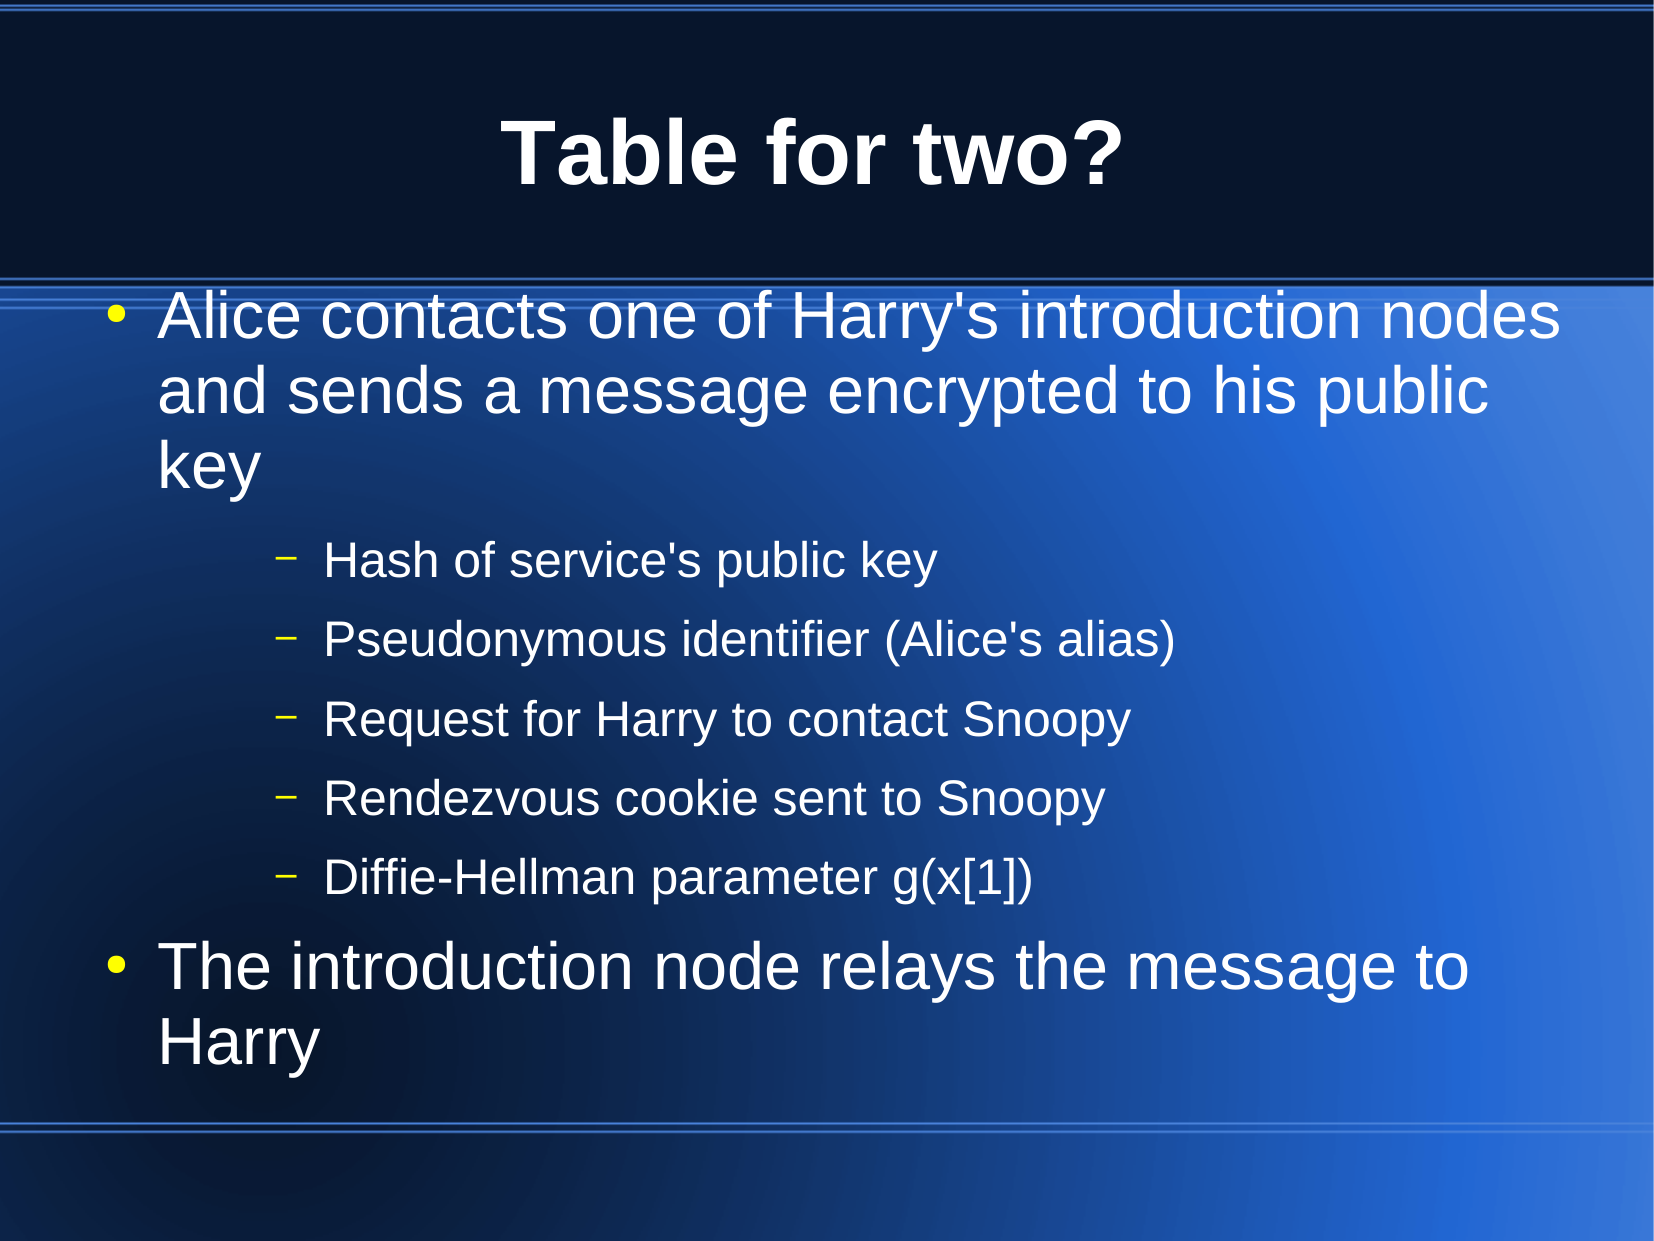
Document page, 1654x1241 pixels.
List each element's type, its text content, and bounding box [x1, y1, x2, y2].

picture [0, 0, 1654, 1241]
title Table for two? [82, 56, 1571, 250]
list Alice contacts one of Harry's introduction nodes and sends a message encrypted to his public key Hash of service's public key Pseudonymous identifier (Alice's alias) Request for Harry to contact Snoopy Rendezvous cookie sent to Snoopy Diffie-Hellman parameter g(x[1]) The introduction node relays the message to Harry [86, 278, 1576, 1106]
